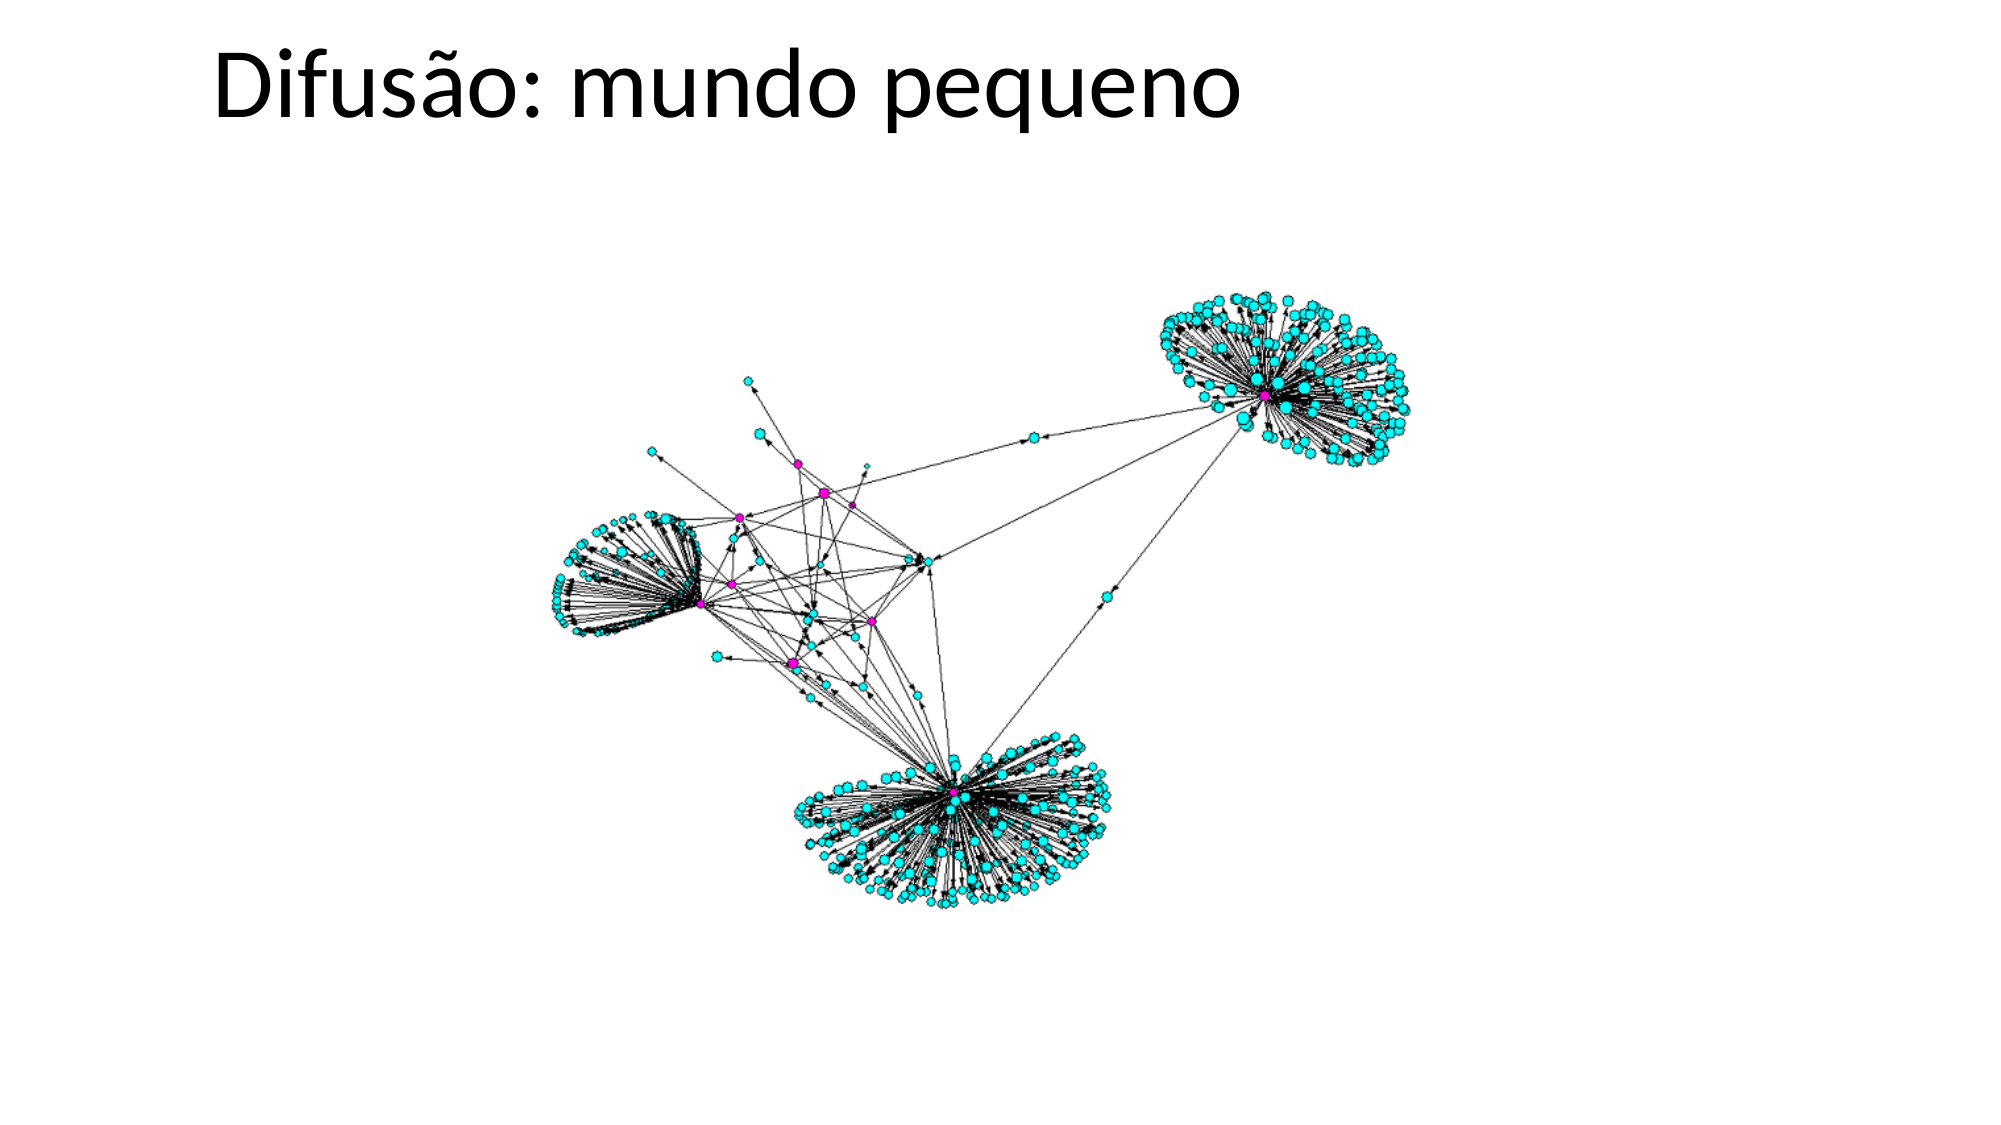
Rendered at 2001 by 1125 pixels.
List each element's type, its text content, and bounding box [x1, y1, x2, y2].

picture [519, 271, 1441, 929]
title Difusão: mundo pequeno [212, 0, 1713, 287]
